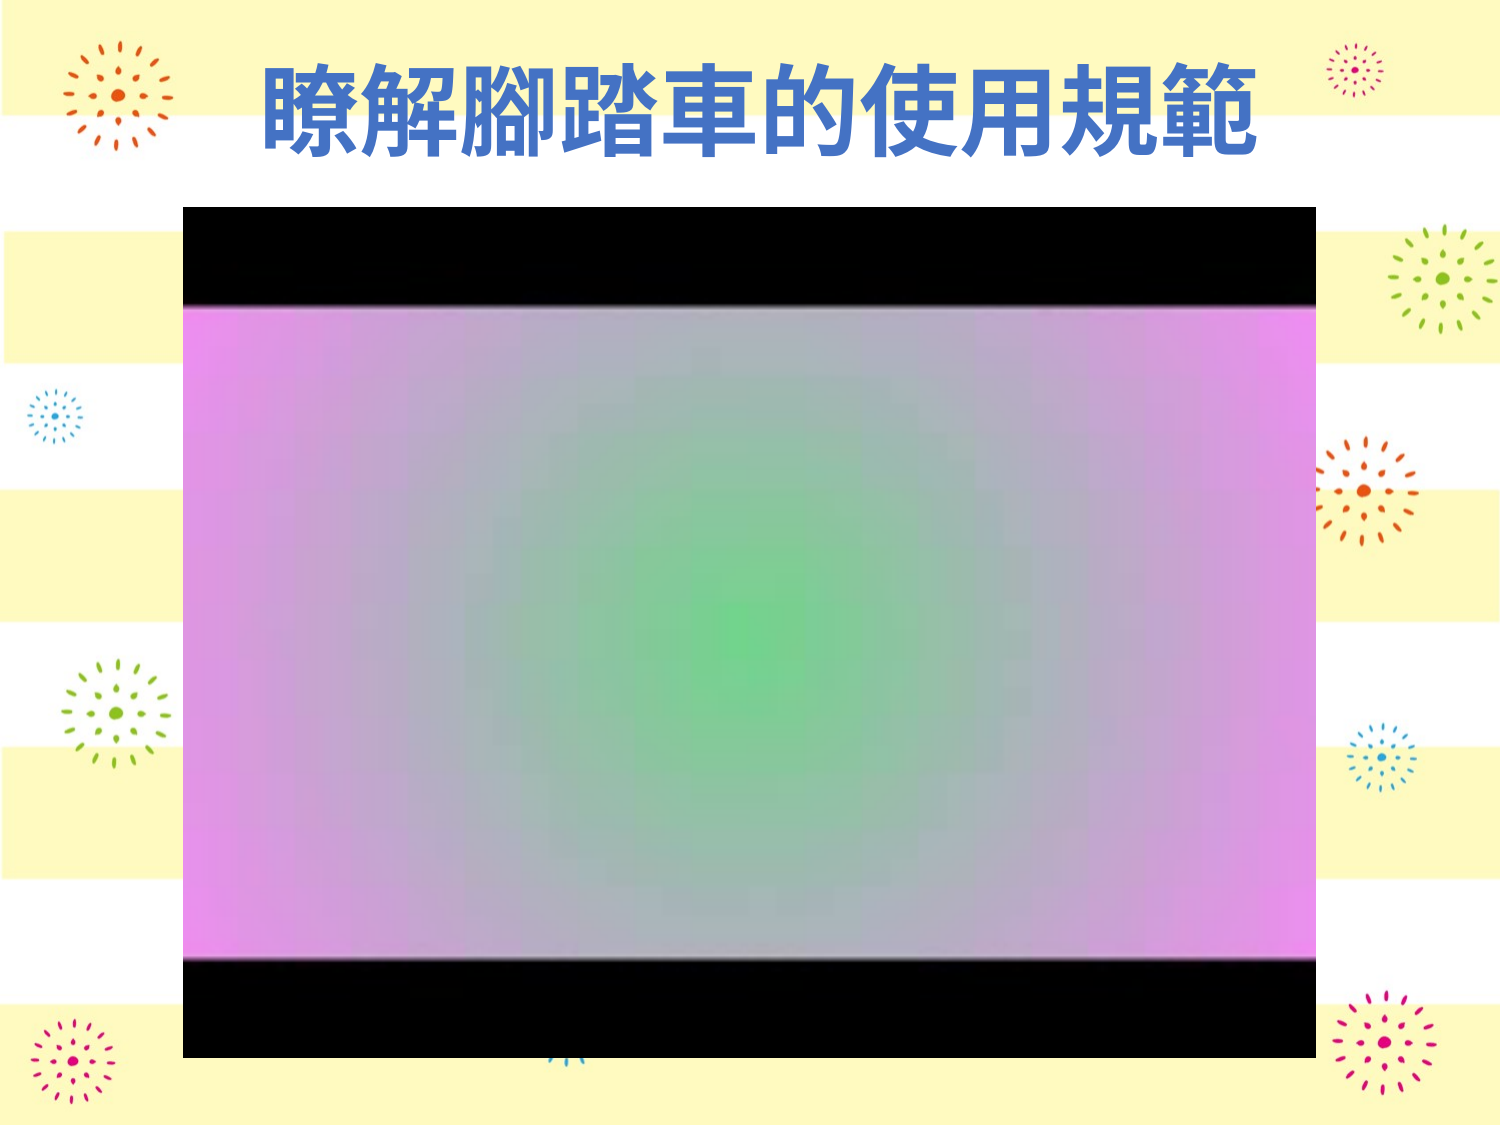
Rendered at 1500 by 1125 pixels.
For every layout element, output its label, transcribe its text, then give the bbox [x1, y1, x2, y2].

picture [0, 0, 1500, 1125]
title 瞭解腳踏車的使用規範 [112, 42, 1406, 191]
